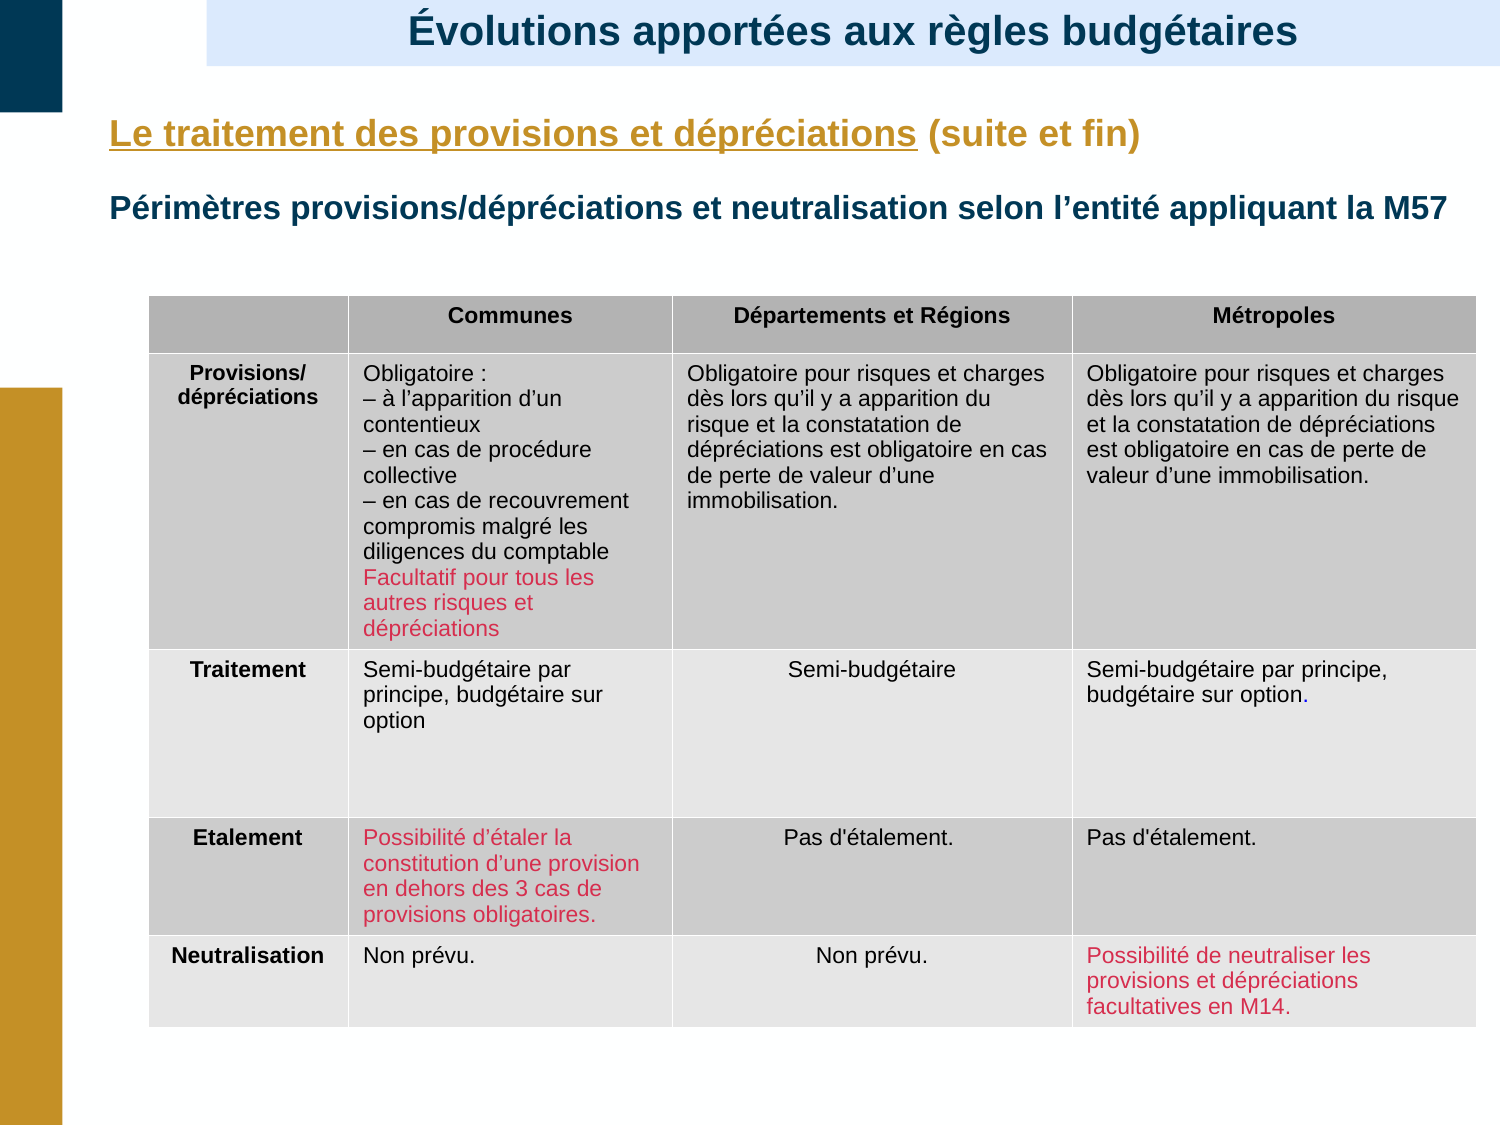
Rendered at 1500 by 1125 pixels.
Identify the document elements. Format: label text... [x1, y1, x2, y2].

table_cell Provisions/ dépréciations [149, 354, 348, 649]
table_cell Neutralisation [149, 936, 348, 1027]
text_box Le traitement des provisions et dépréciations (suite et fin) [94, 105, 1156, 164]
table_header Métropoles [1073, 308, 1476, 353]
table_cell Obligatoire pour risques et charges dès lors qu’il y a apparition du risque et la constatation de dépréciations est obligatoire en cas de perte de valeur d’une immobilisation. [673, 354, 1072, 649]
table_cell Possibilité de neutraliser les provisions et dépréciations facultatives en M14. [1073, 936, 1476, 1027]
table_cell Traitement [149, 650, 348, 817]
table_cell Obligatoire : – à l’apparition d’un contentieux – en cas de procédure collective – en cas de recouvrement compromis malgré les diligences du comptable Facultatif pour tous les autres risques et dépréciations [349, 354, 672, 649]
table_header Communes [349, 308, 672, 353]
table_header [149, 308, 348, 353]
text_box Évolutions apportées aux règles budgétaires [206, 0, 1500, 67]
table_cell Semi-budgétaire par principe, budgétaire sur option. [1073, 650, 1476, 817]
table_cell Non prévu. [349, 936, 672, 1027]
table_cell Pas d'étalement. [1073, 818, 1476, 935]
table_header Départements et Régions [673, 308, 1072, 353]
table_cell Non prévu. [673, 936, 1072, 1027]
table_cell Possibilité d’étaler la constitution d’une provision en dehors des 3 cas de provisions obligatoires. [349, 818, 672, 935]
list [88, 87, 1453, 182]
table_cell Etalement [149, 818, 348, 935]
table_cell Semi-budgétaire par principe, budgétaire sur option [349, 650, 672, 817]
table_cell Obligatoire pour risques et charges dès lors qu’il y a apparition du risque et la constatation de dépréciations est obligatoire en cas de perte de valeur d’une immobilisation. [1073, 354, 1476, 649]
text_box Périmètres provisions/dépréciations et neutralisation selon l’entité appliquant la M57 [35, 182, 1500, 308]
list [88, 308, 1453, 1034]
table_cell Pas d'étalement. [673, 818, 1072, 935]
table_cell Semi-budgétaire [673, 650, 1072, 817]
